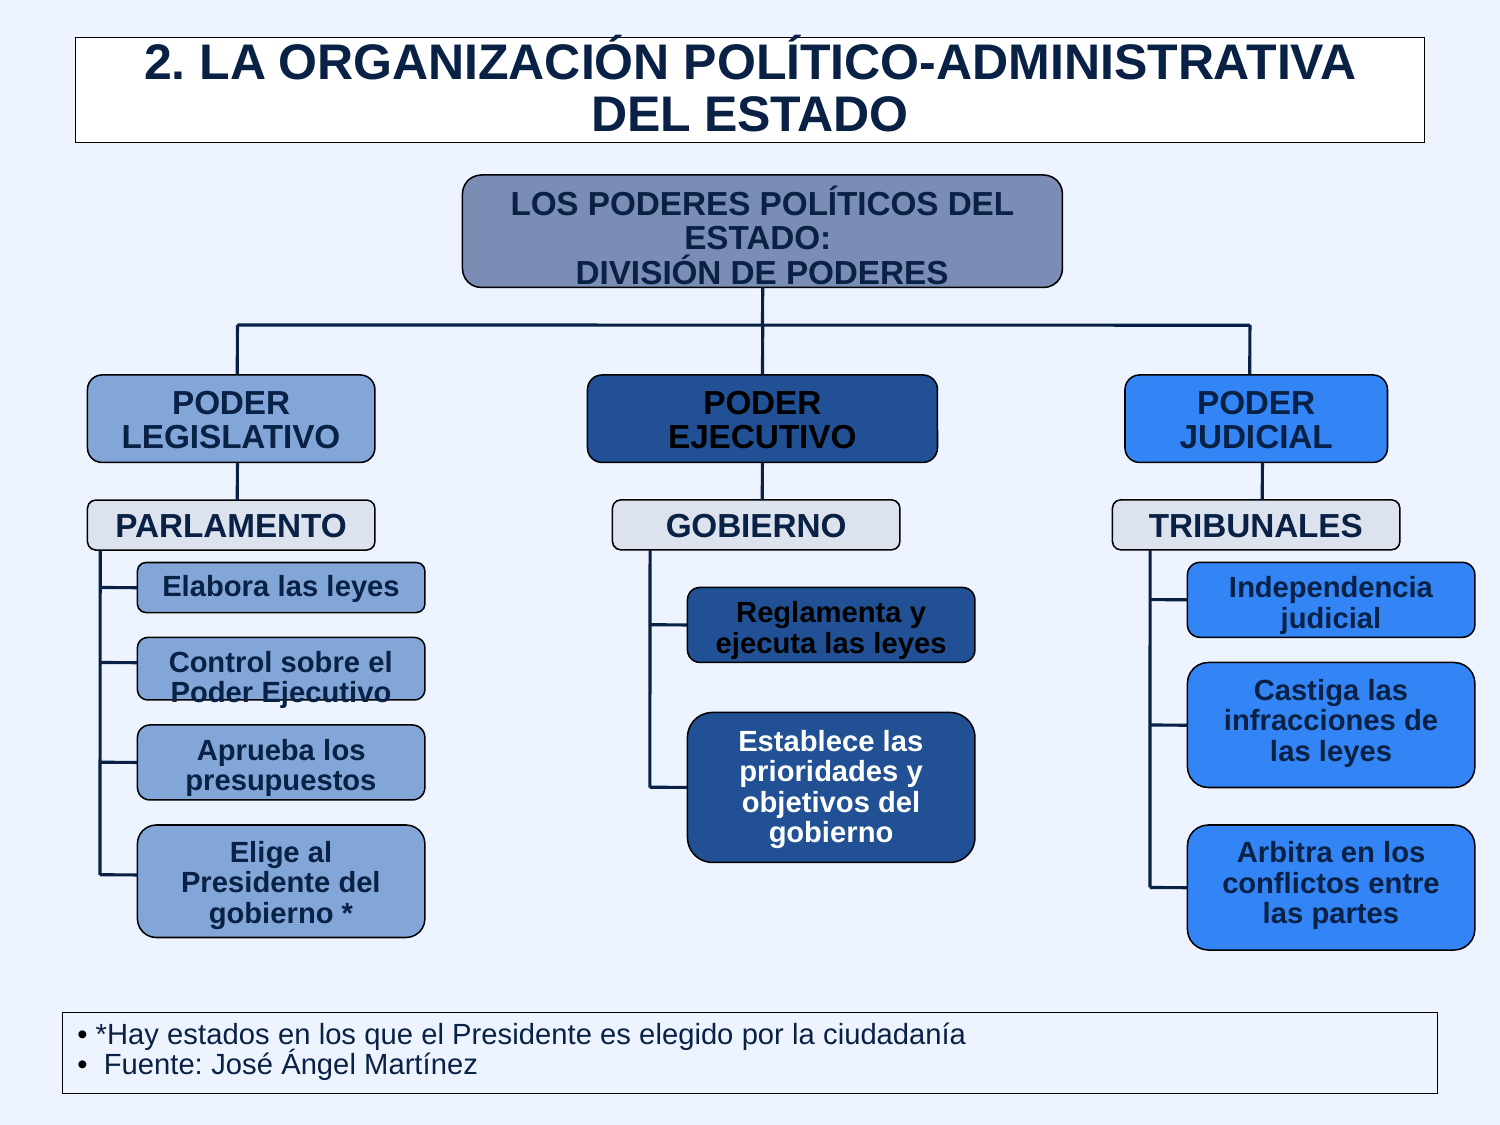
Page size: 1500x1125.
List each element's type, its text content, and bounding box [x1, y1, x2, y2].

text_box Elige al Presidente del gobierno * [137, 825, 425, 938]
title 2. LA ORGANIZACIÓN POLÍTICO-ADMINISTRATIVA DEL ESTADO [75, 37, 1425, 143]
text_box Independencia judicial [1187, 562, 1475, 638]
text_box Reglamenta y ejecuta las leyes [687, 587, 975, 663]
text_box Establece las prioridades y objetivos del gobierno [687, 712, 975, 863]
text_box TRIBUNALES [1112, 499, 1400, 550]
text_box PODER EJECUTIVO [587, 374, 938, 463]
text_box PODER JUDICIAL [1125, 374, 1388, 463]
text_box Aprueba los presupuestos [137, 724, 425, 800]
text_box LOS PODERES POLÍTICOS DEL ESTADO: DIVISIÓN DE PODERES [462, 174, 1063, 288]
text_box *Hay estados en los que el Presidente es elegido por la ciudadanía Fuente: José Ángel Martínez [62, 1012, 1438, 1094]
text_box Elabora las leyes [137, 562, 425, 613]
text_box GOBIERNO [612, 499, 900, 550]
text_box Arbitra en los conflictos entre las partes [1187, 825, 1475, 951]
text_box Control sobre el Poder Ejecutivo [137, 637, 425, 700]
text_box PARLAMENTO [87, 500, 375, 551]
text_box PODER LEGISLATIVO [87, 374, 375, 463]
text_box Castiga las infracciones de las leyes [1187, 662, 1475, 788]
